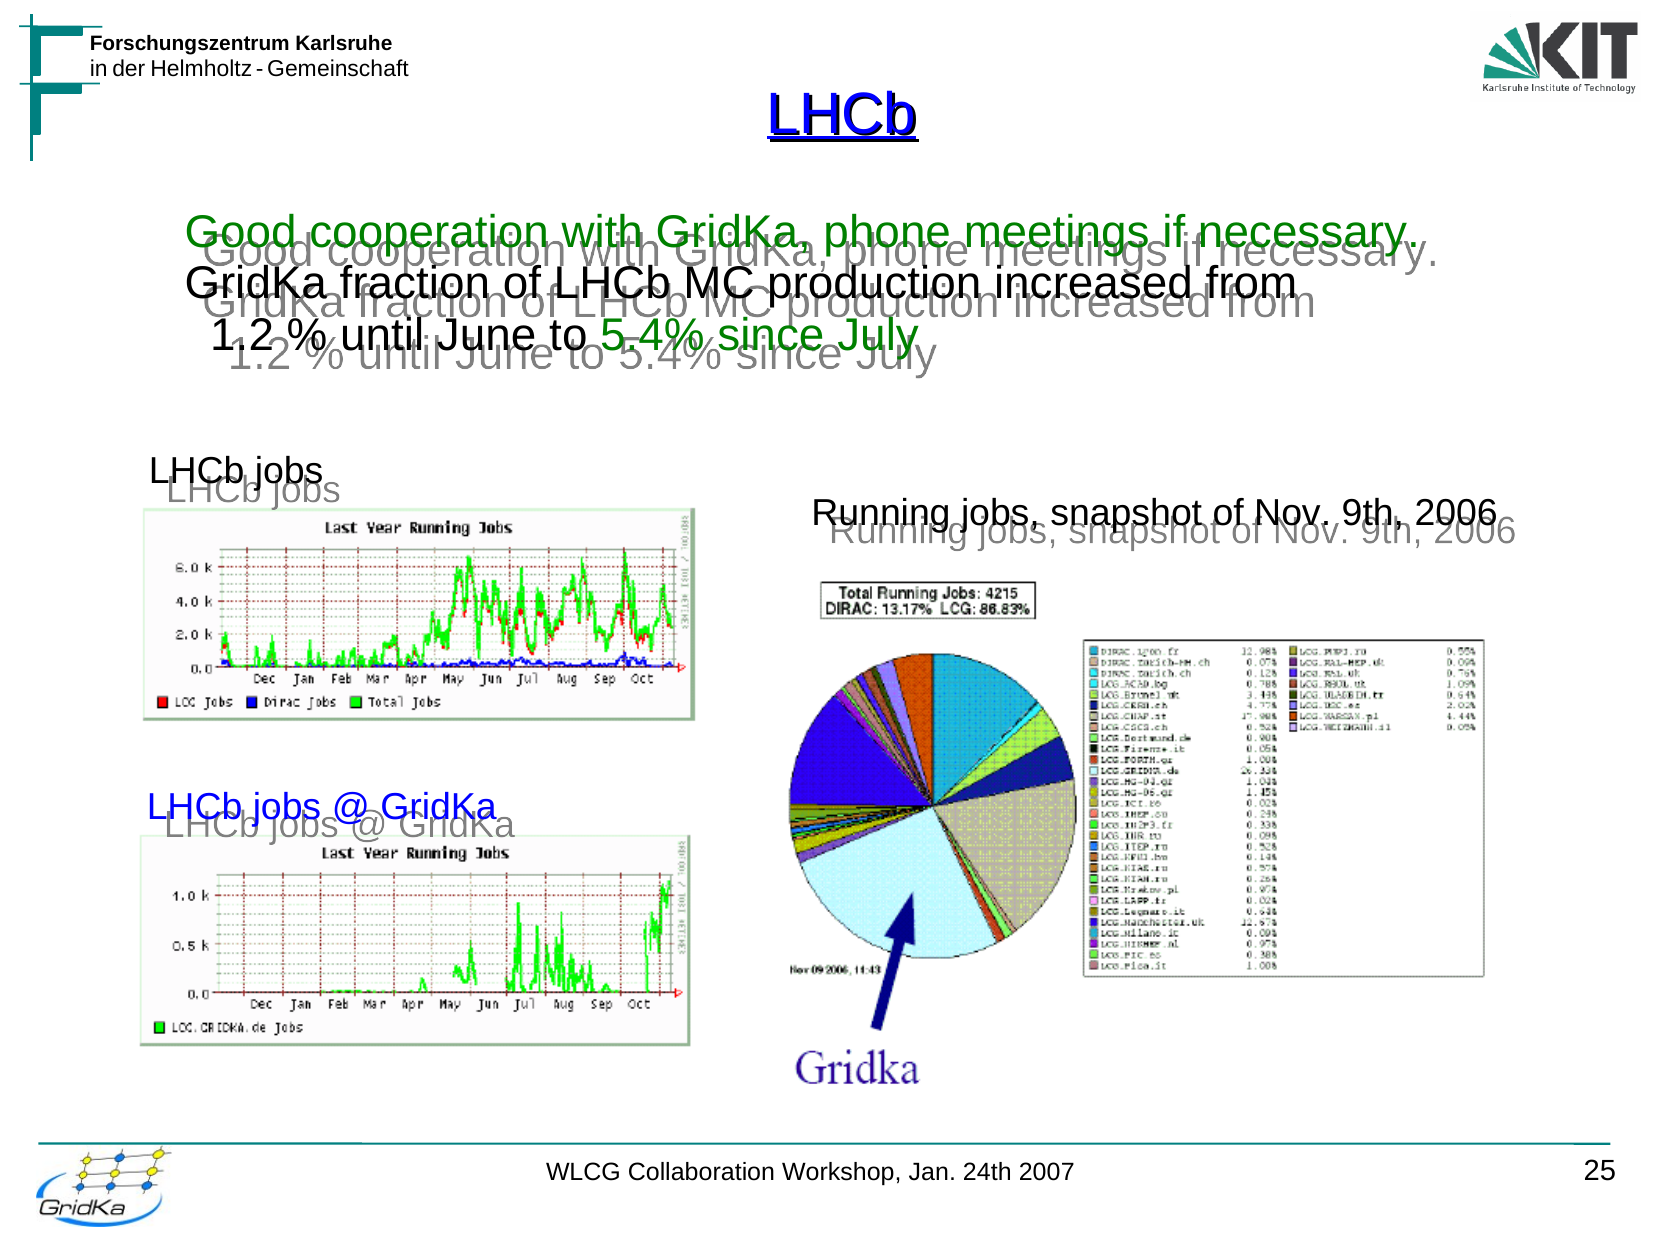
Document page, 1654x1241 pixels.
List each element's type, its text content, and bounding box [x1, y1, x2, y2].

picture [123, 427, 1510, 1120]
text_box LHCb jobs [131, 439, 342, 503]
picture [1470, 11, 1641, 102]
text_box [133, 431, 586, 498]
text_box LHCb jobs @ GridKa [129, 775, 515, 838]
text_box LHCb [752, 73, 931, 153]
picture [36, 1145, 172, 1227]
text_box [129, 756, 582, 823]
text_box Good cooperation with GridKa, phone meetings if necessary. GridKa fraction of LHCb MC production increased from 1.2 % until June to 5.4% since July [154, 195, 1454, 371]
text_box Running jobs, snapshot of Nov. 9th, 2006 [793, 481, 1527, 544]
